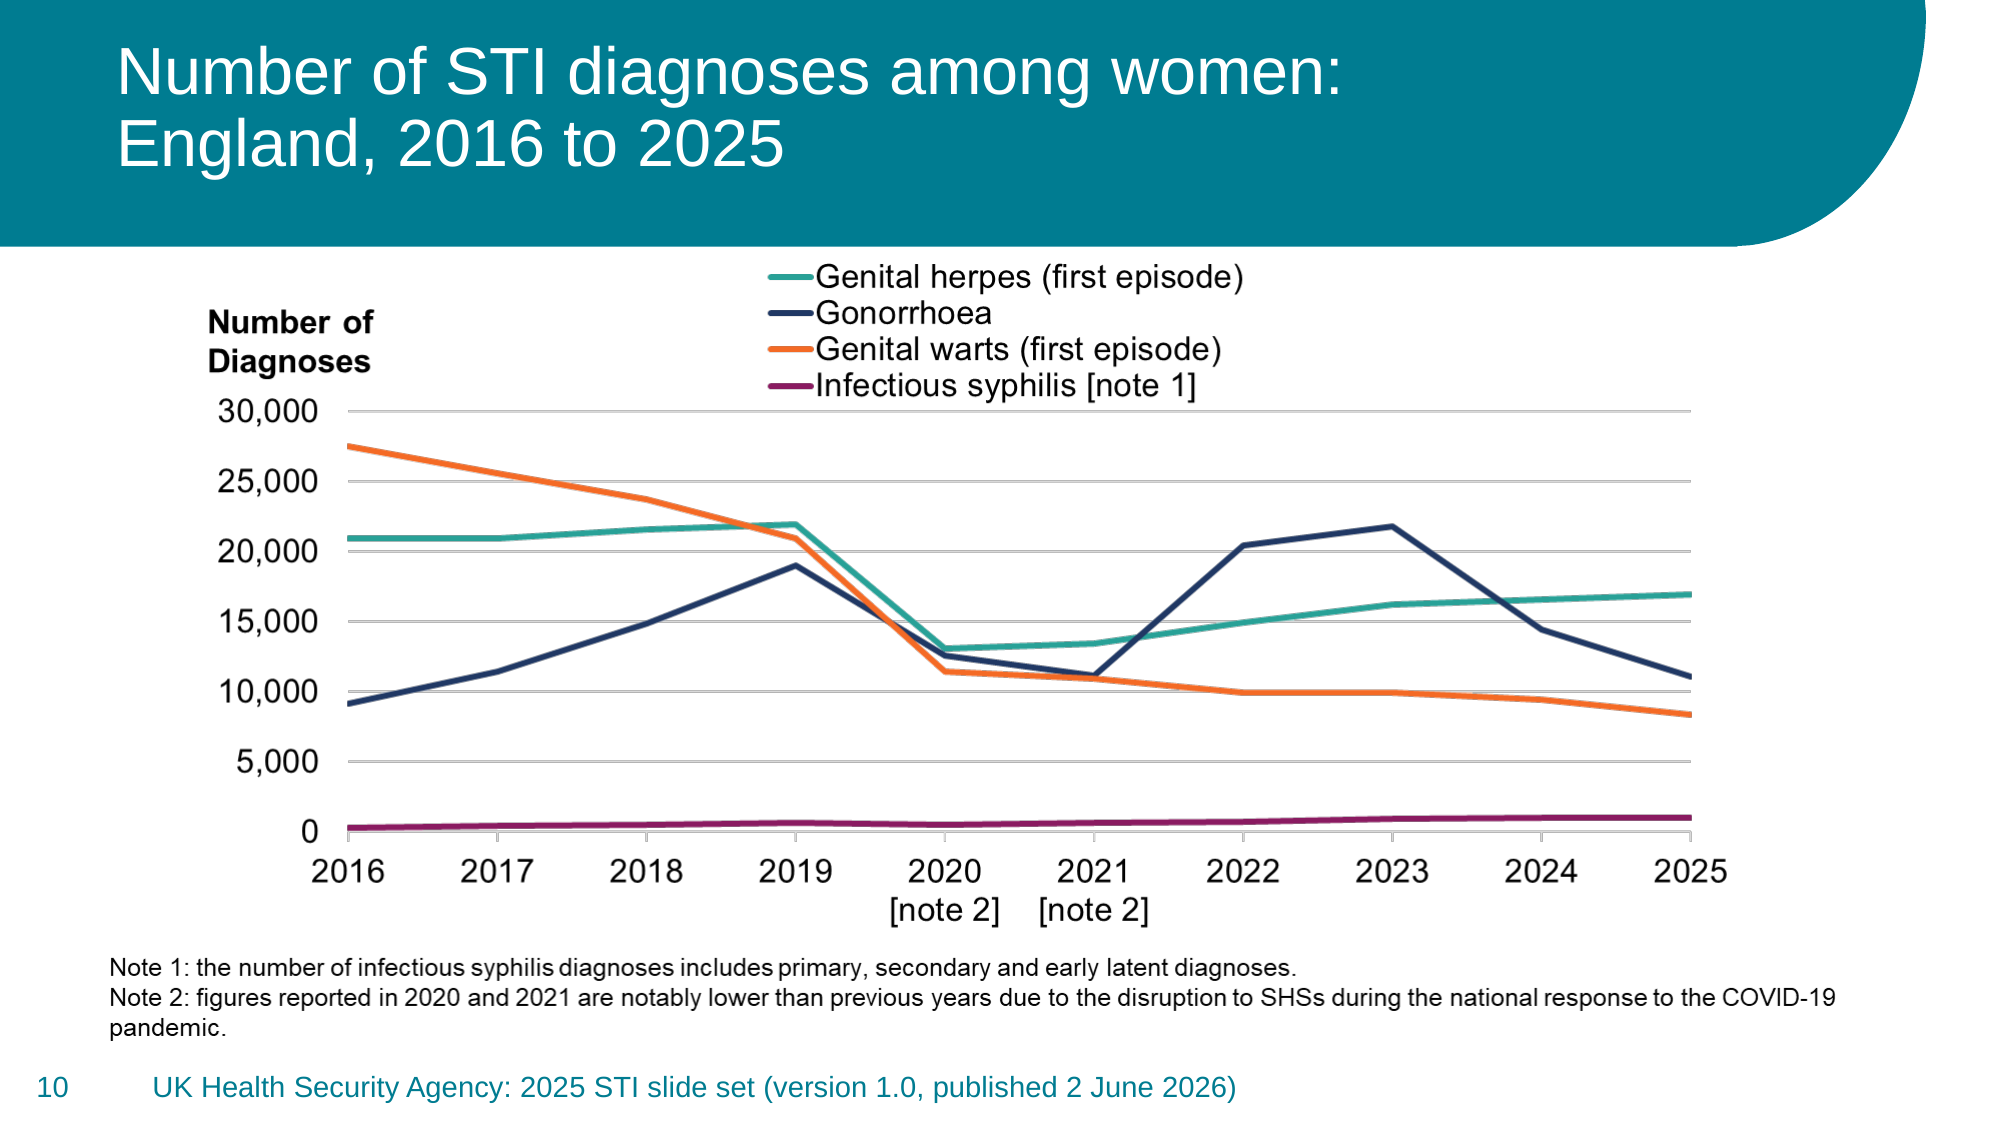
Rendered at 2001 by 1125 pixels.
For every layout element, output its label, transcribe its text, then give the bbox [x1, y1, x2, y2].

text_box UK Health Security Agency: 2025 STI slide set (version 1.0, published 2 June 2026) [137, 1056, 1780, 1116]
picture [94, 245, 1906, 1057]
text_box [21, 1056, 120, 1117]
title Number of STI diagnoses among women: England, 2016 to 2025 [101, 29, 1747, 189]
